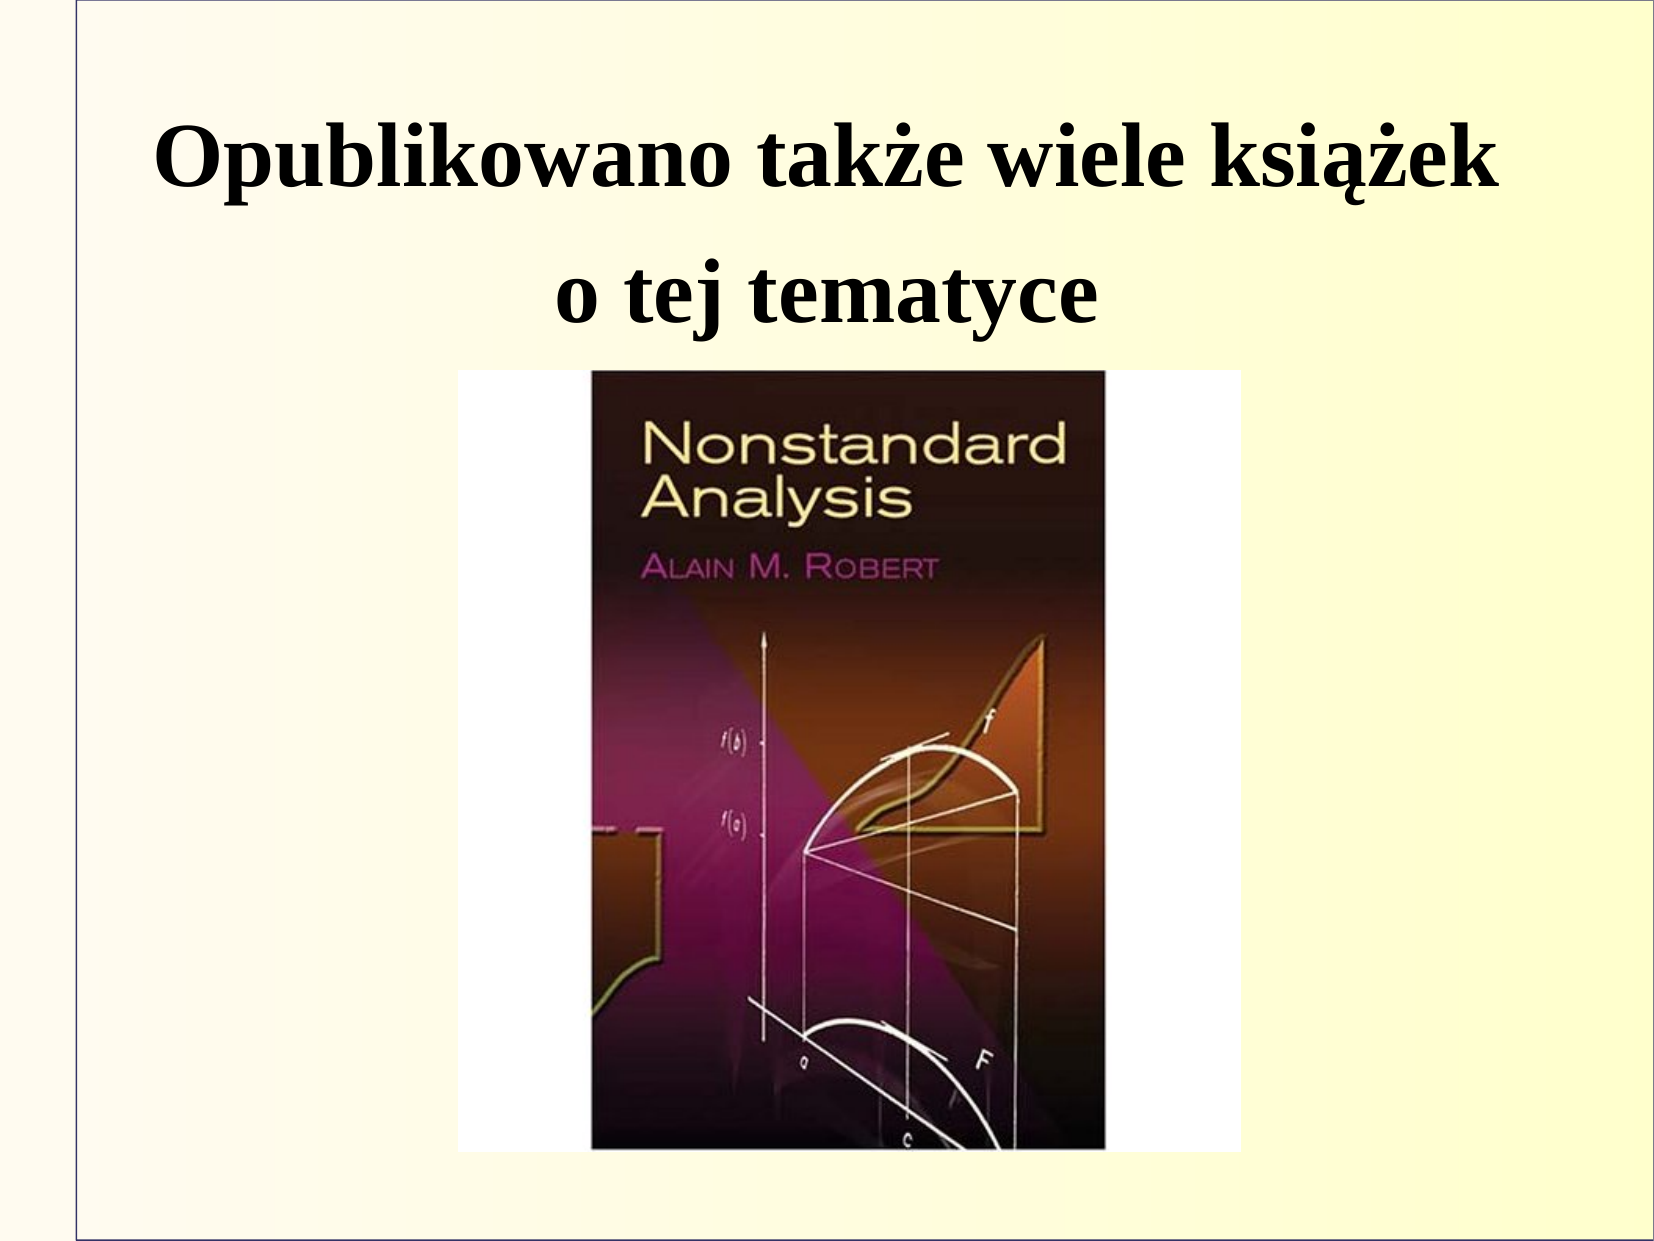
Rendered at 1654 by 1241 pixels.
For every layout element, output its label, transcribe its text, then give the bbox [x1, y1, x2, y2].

picture [458, 370, 1241, 1152]
picture [0, 0, 75, 1241]
title Opublikowano także wiele książek o tej tematyce [121, 45, 1534, 344]
chart [121, 344, 1534, 1127]
